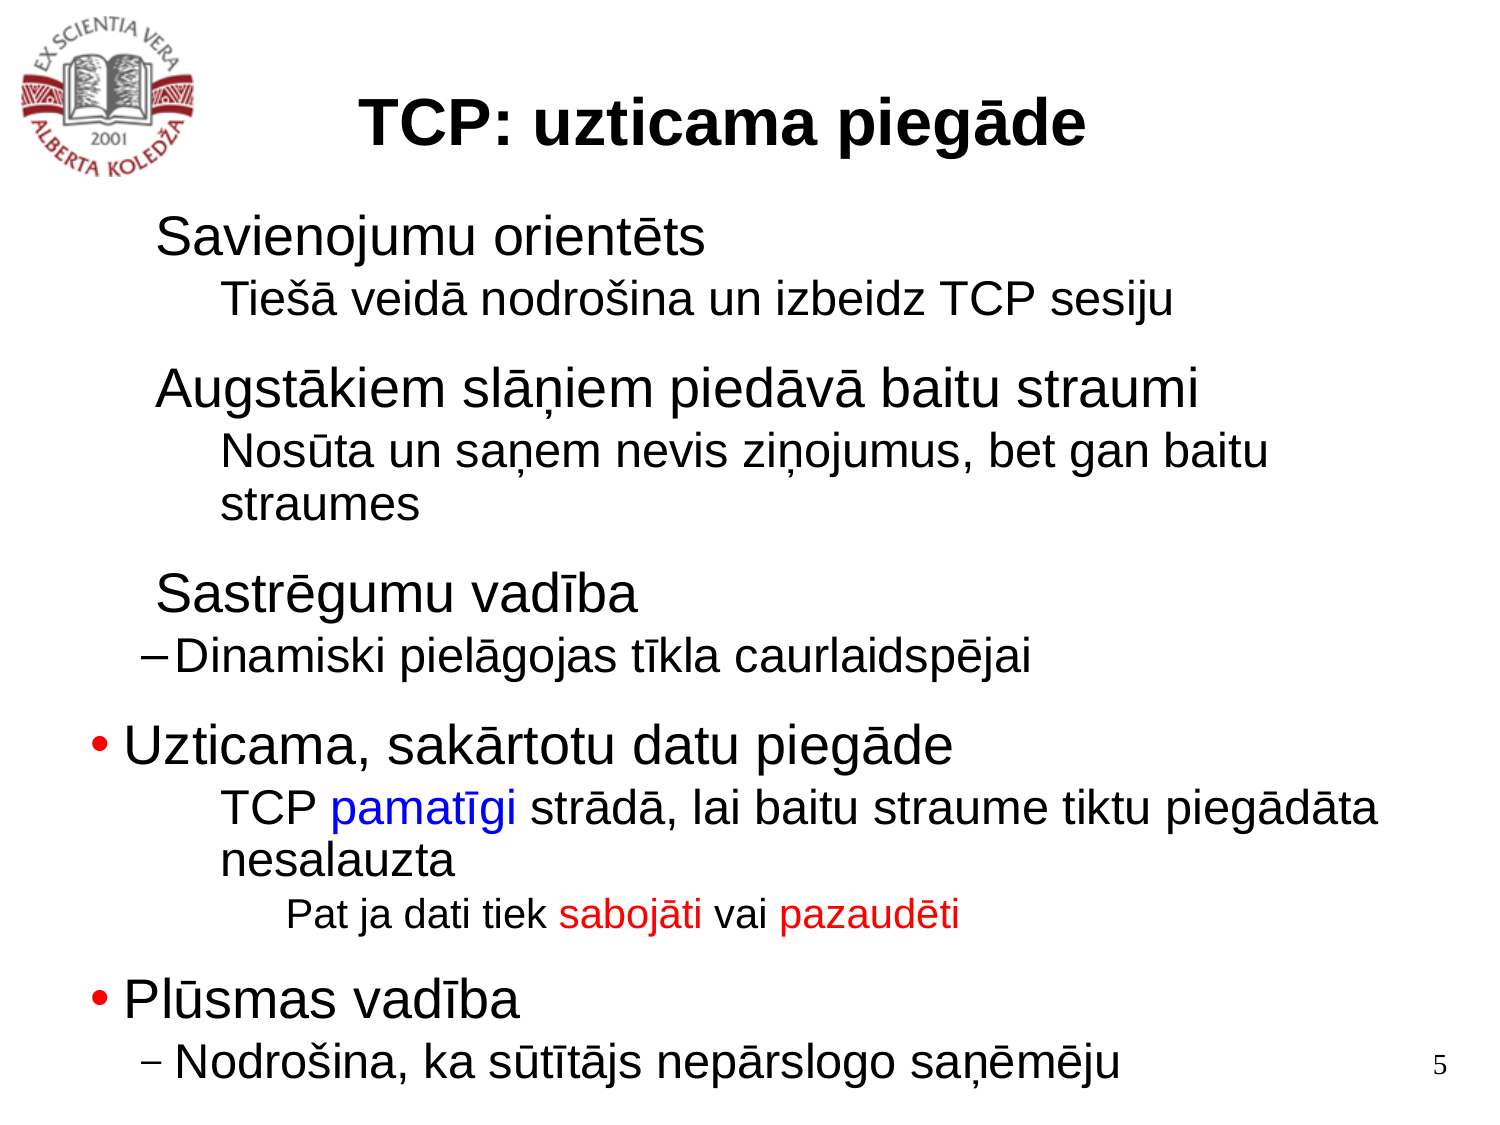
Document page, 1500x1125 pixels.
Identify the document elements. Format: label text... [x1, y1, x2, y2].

list Savienojumu orientēts Tiešā veidā nodrošina un izbeidz TCP sesiju Augstākiem slāņiem piedāvā baitu straumi Nosūta un saņem nevis ziņojumus, bet gan baitu straumes Sastrēgumu vadība Dinamiski pielāgojas tīkla caurlaidspējai Uzticama, sakārtotu datu piegāde TCP pamatīgi strādā, lai baitu straume tiktu piegādāta nesalauzta Pat ja dati tiek sabojāti vai pazaudēti Plūsmas vadība Nodrošina, ka sūtītājs nepārslogo saņēmēju [74, 200, 1463, 1101]
title TCP: uzticama piegāde [50, 62, 1374, 175]
picture [21, 16, 194, 177]
